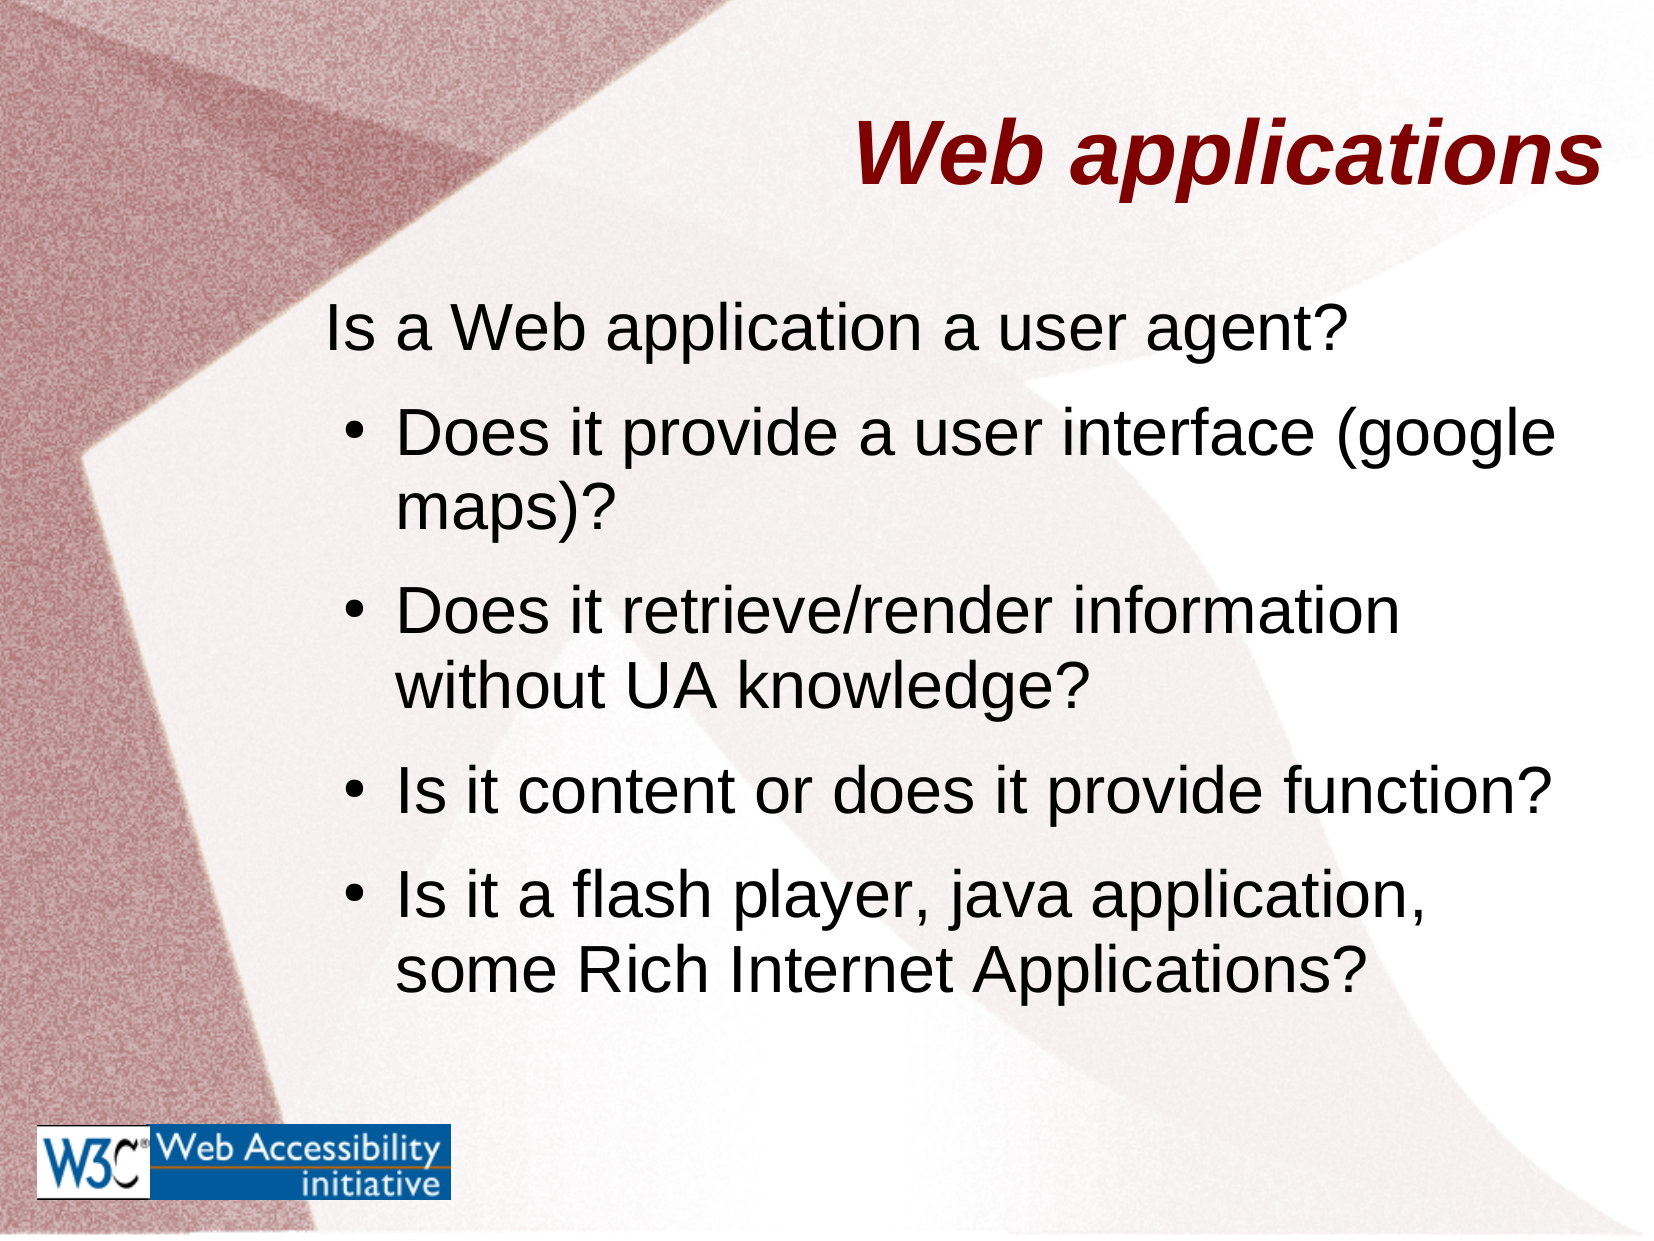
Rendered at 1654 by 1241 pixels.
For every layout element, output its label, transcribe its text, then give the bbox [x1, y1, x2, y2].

list Is a Web application a user agent? Does it provide a user interface (google maps)? Does it retrieve/render information without UA knowledge? Is it content or does it provide function? Is it a flash player, java application, some Rich Internet Applications? [324, 290, 1601, 1007]
picture [0, 0, 1654, 1241]
title Web applications [596, 49, 1607, 257]
